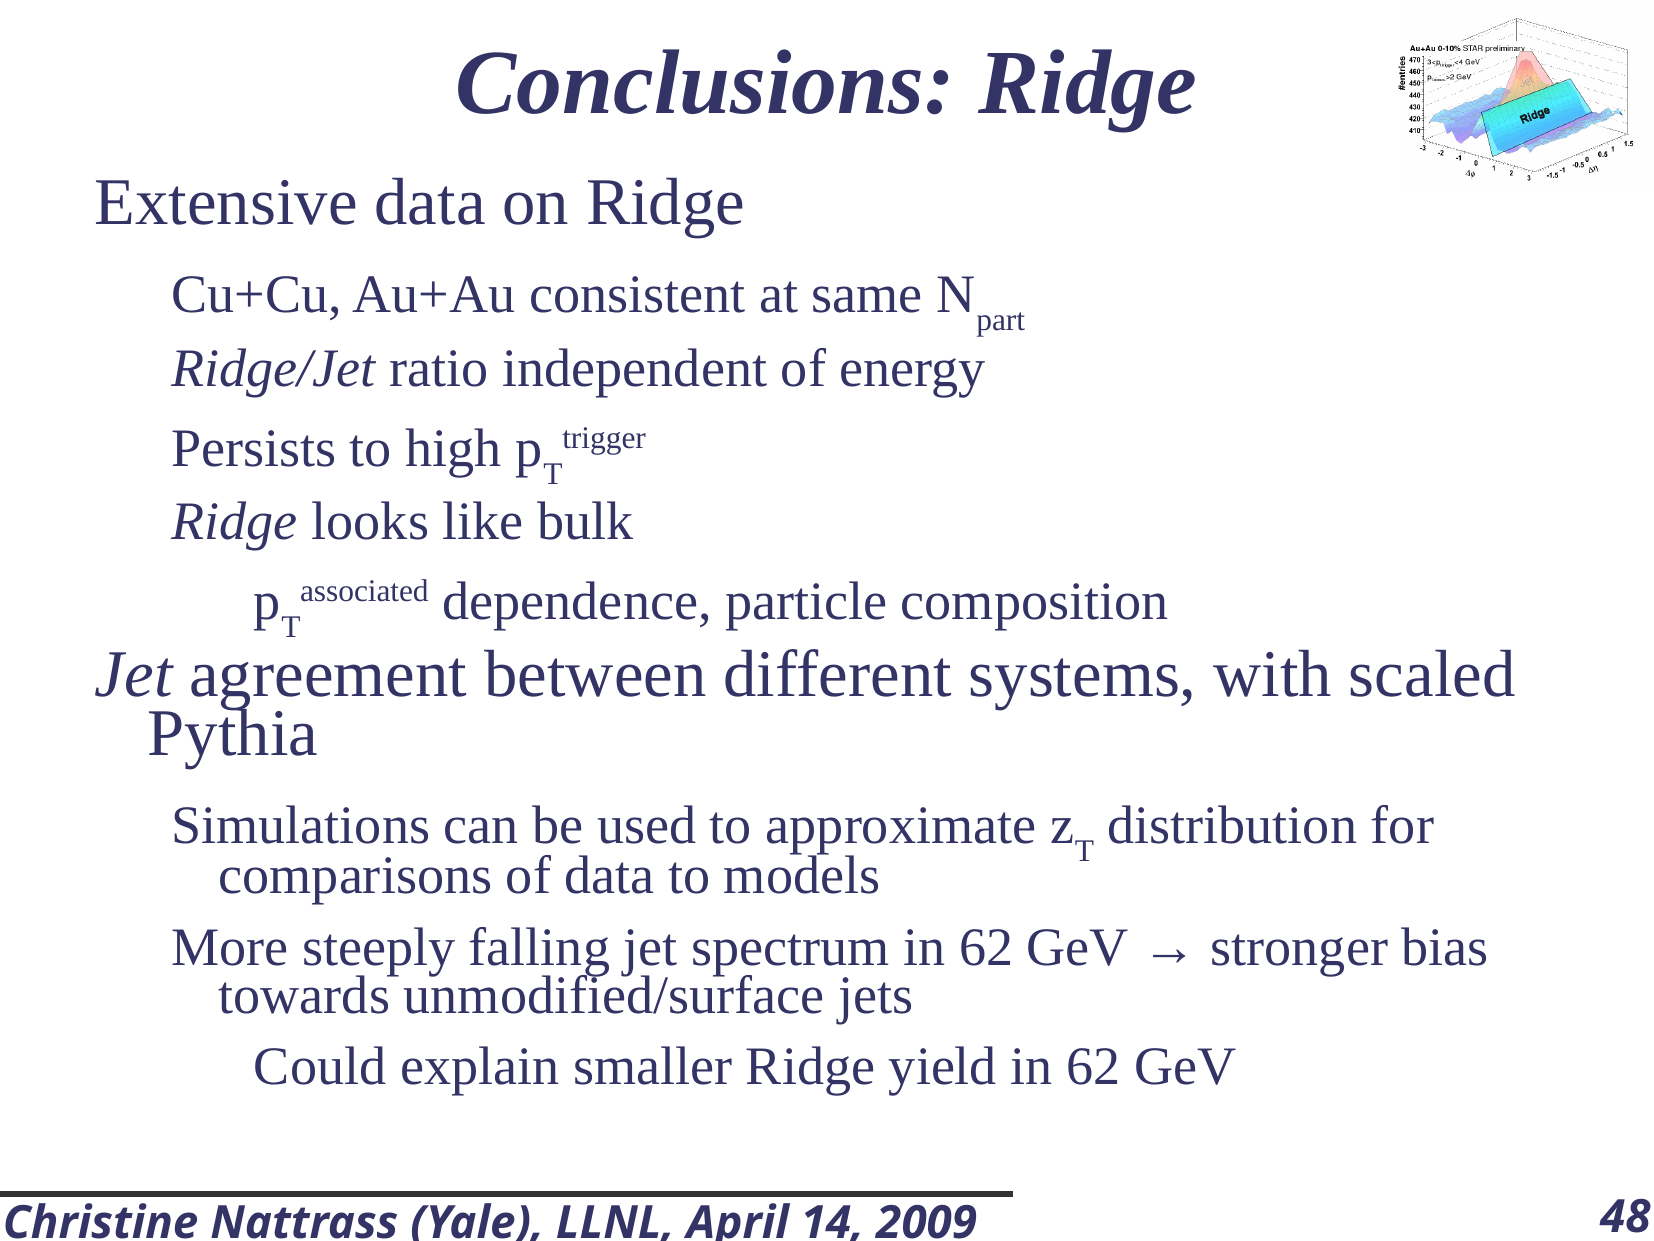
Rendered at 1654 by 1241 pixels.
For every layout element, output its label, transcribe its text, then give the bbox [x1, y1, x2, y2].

picture [1398, 0, 1654, 192]
title Conclusions: Ridge [82, 0, 1398, 177]
list Extensive data on Ridge Cu+Cu, Au+Au consistent at same Npart Ridge/Jet ratio independent of energy Persists to high pTtrigger Ridge looks like bulk pTassociated dependence, particle composition Jet agreement between different systems, with scaled Pythia Simulations can be used to approximate zT distribution for comparisons of data to models More steeply falling jet spectrum in 62 GeV → stronger bias towards unmodified/surface jets Could explain smaller Ridge yield in 62 GeV [76, 177, 1637, 1178]
